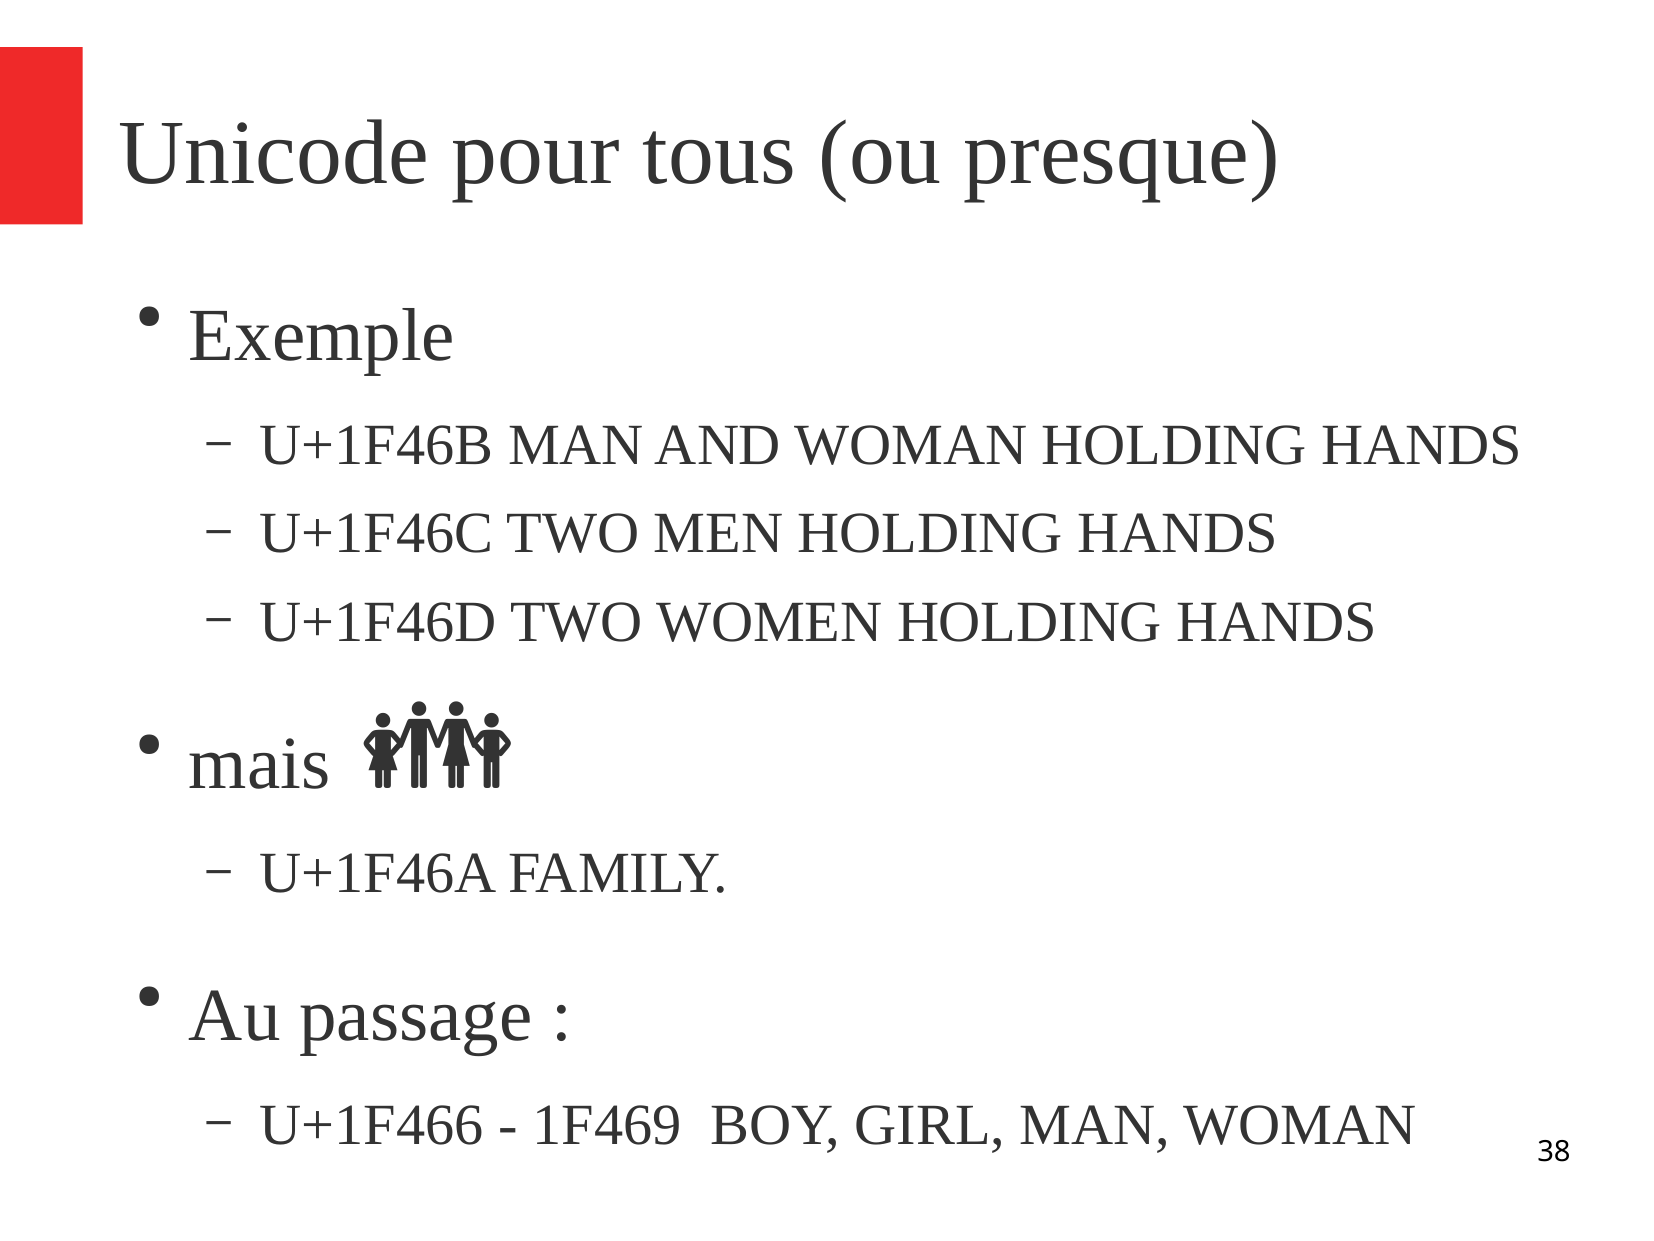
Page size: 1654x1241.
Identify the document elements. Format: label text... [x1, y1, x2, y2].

title Unicode pour tous (ou presque) [118, 49, 1571, 257]
list Exemple 👫 👬 👭 U+1F46B MAN AND WOMAN HOLDING HANDS U+1F46C TWO MEN HOLDING HANDS U+1F46D TWO WOMEN HOLDING HANDS mais 👪 U+1F46A FAMILY. Au passage : 👦 👧 👨 👩 U+1F466 - 1F469 BOY, GIRL, MAN, WOMAN [118, 249, 1536, 1158]
